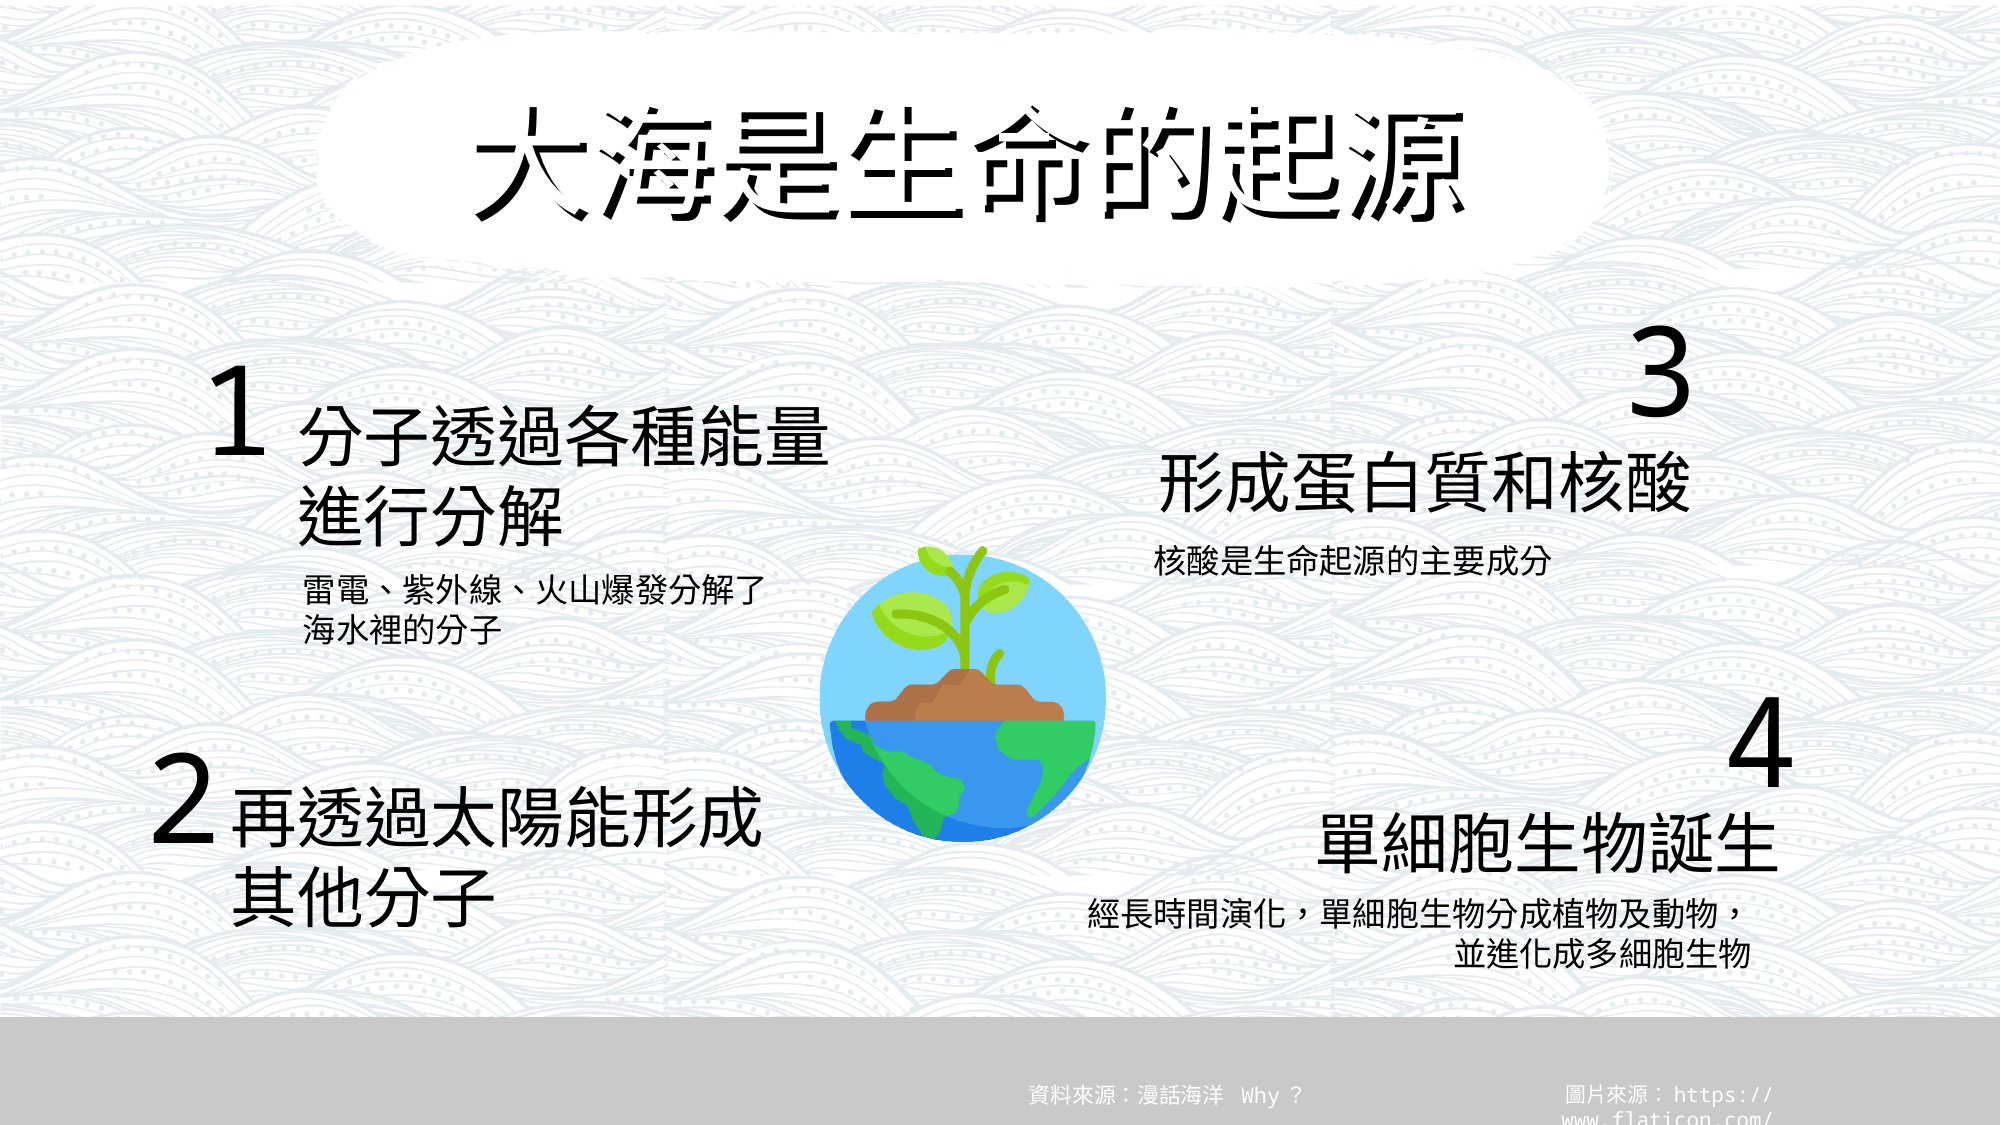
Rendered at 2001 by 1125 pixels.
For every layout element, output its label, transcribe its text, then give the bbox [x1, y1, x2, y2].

text_box 大海是生命的起源 [323, 89, 1601, 232]
text_box 圖片來源：https://www.flaticon.com/ [1546, 1073, 1968, 1115]
text_box 單細胞生物誕生 [1299, 794, 1822, 891]
text_box 核酸是生命起源的主要成分 [1138, 532, 1701, 588]
picture [311, 28, 1614, 290]
picture [815, 546, 1110, 842]
text_box 2 [130, 710, 200, 878]
text_box 雷電、紫外線、火山爆發分解了海水裡的分子 [287, 561, 799, 658]
text_box 3 [1608, 283, 1676, 455]
text_box 經長時間演化，單細胞生物分成植物及動物，並進化成多細胞生物 [1072, 886, 1791, 982]
text_box 形成蛋白質和核酸 [1143, 432, 1734, 529]
text_box 資料來源：漫話海洋 Why？ [1013, 1074, 1547, 1118]
text_box 4 [1708, 655, 1777, 826]
text_box 1 [184, 322, 254, 490]
text_box 再透過太陽能形成其他分子 [215, 768, 830, 946]
text_box 分子透過各種能量進行分解 [282, 387, 856, 565]
